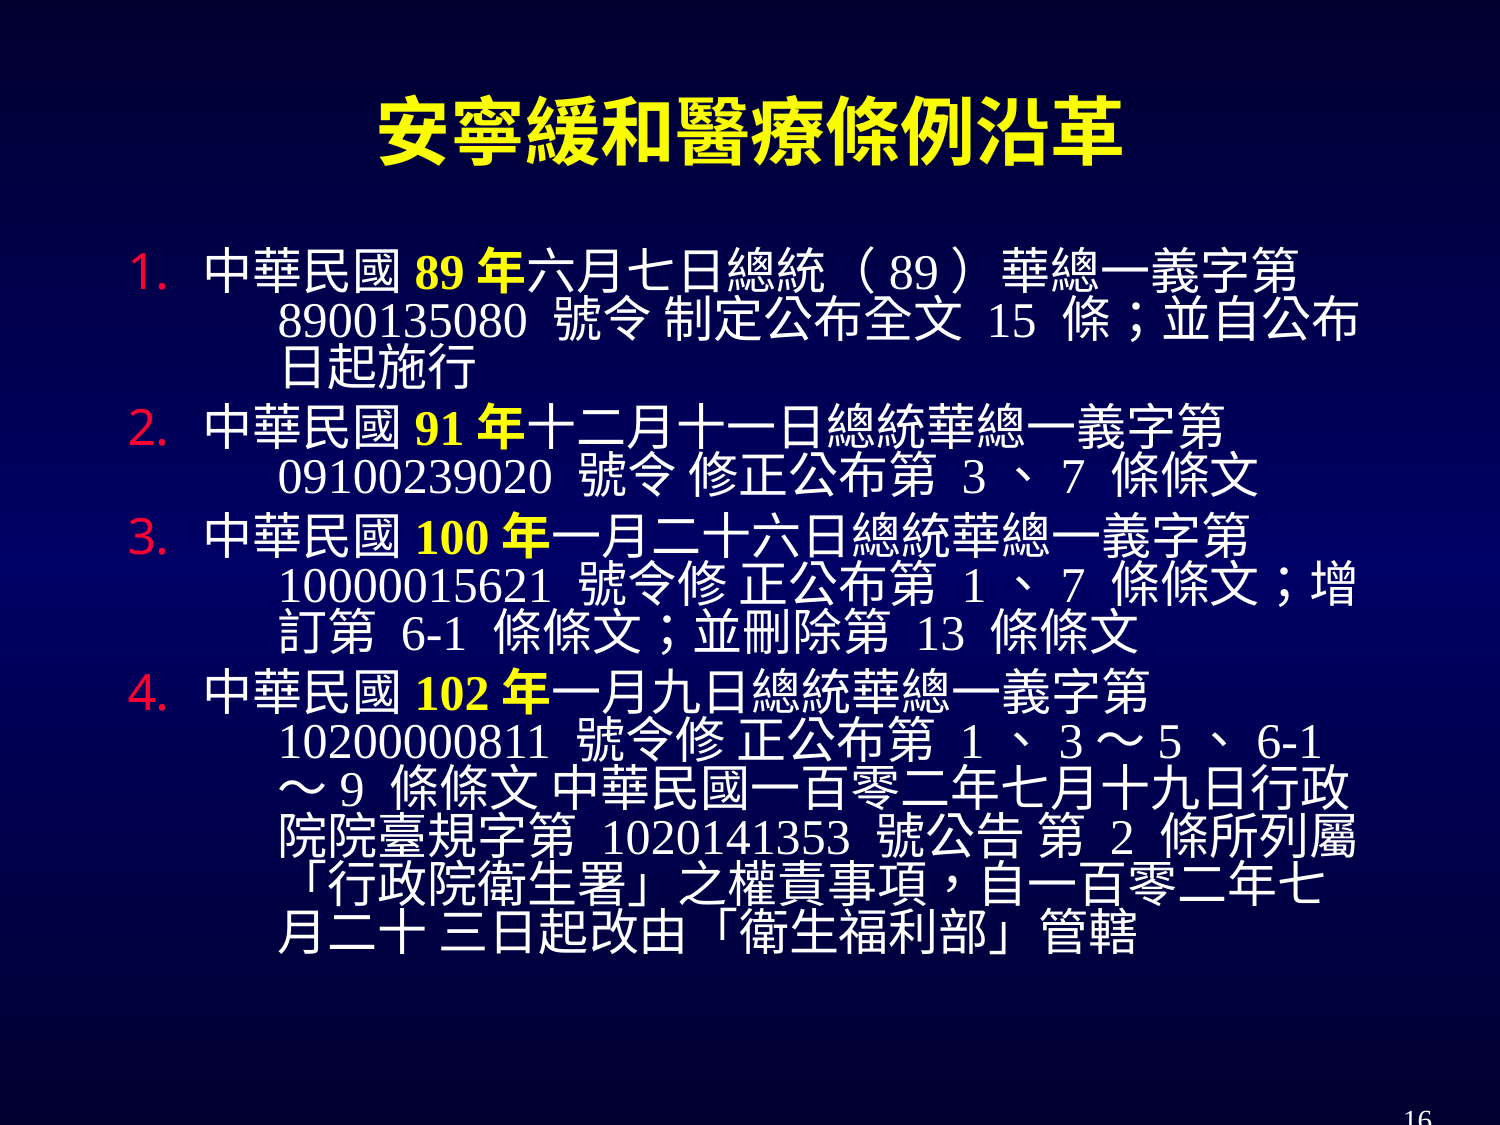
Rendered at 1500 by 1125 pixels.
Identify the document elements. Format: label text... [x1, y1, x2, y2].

list 中華民國89年六月七日總統（89）華總一義字第 8900135080 號令 制定公布全文 15 條；並自公布日起施行 中華民國91年十二月十一日總統華總一義字第 09100239020 號令 修正公布第 3、7 條條文 中華民國100年一月二十六日總統華總一義字第 10000015621 號令修 正公布第 1、7 條條文；增訂第 6-1 條條文；並刪除第 13 條條文 中華民國102年一月九日總統華總一義字第 10200000811 號令修 正公布第 1、3～5、6-1～9 條條文 中華民國一百零二年七月十九日行政院院臺規字第 1020141353 號公告 第 2 條所列屬「行政院衛生署」之權責事項，自一百零二年七月二十 三日起改由「衛生福利部」管轄 [112, 243, 1388, 1044]
text_box [1387, 1093, 1491, 1118]
title 安寧緩和醫療條例沿革 [112, 62, 1388, 197]
